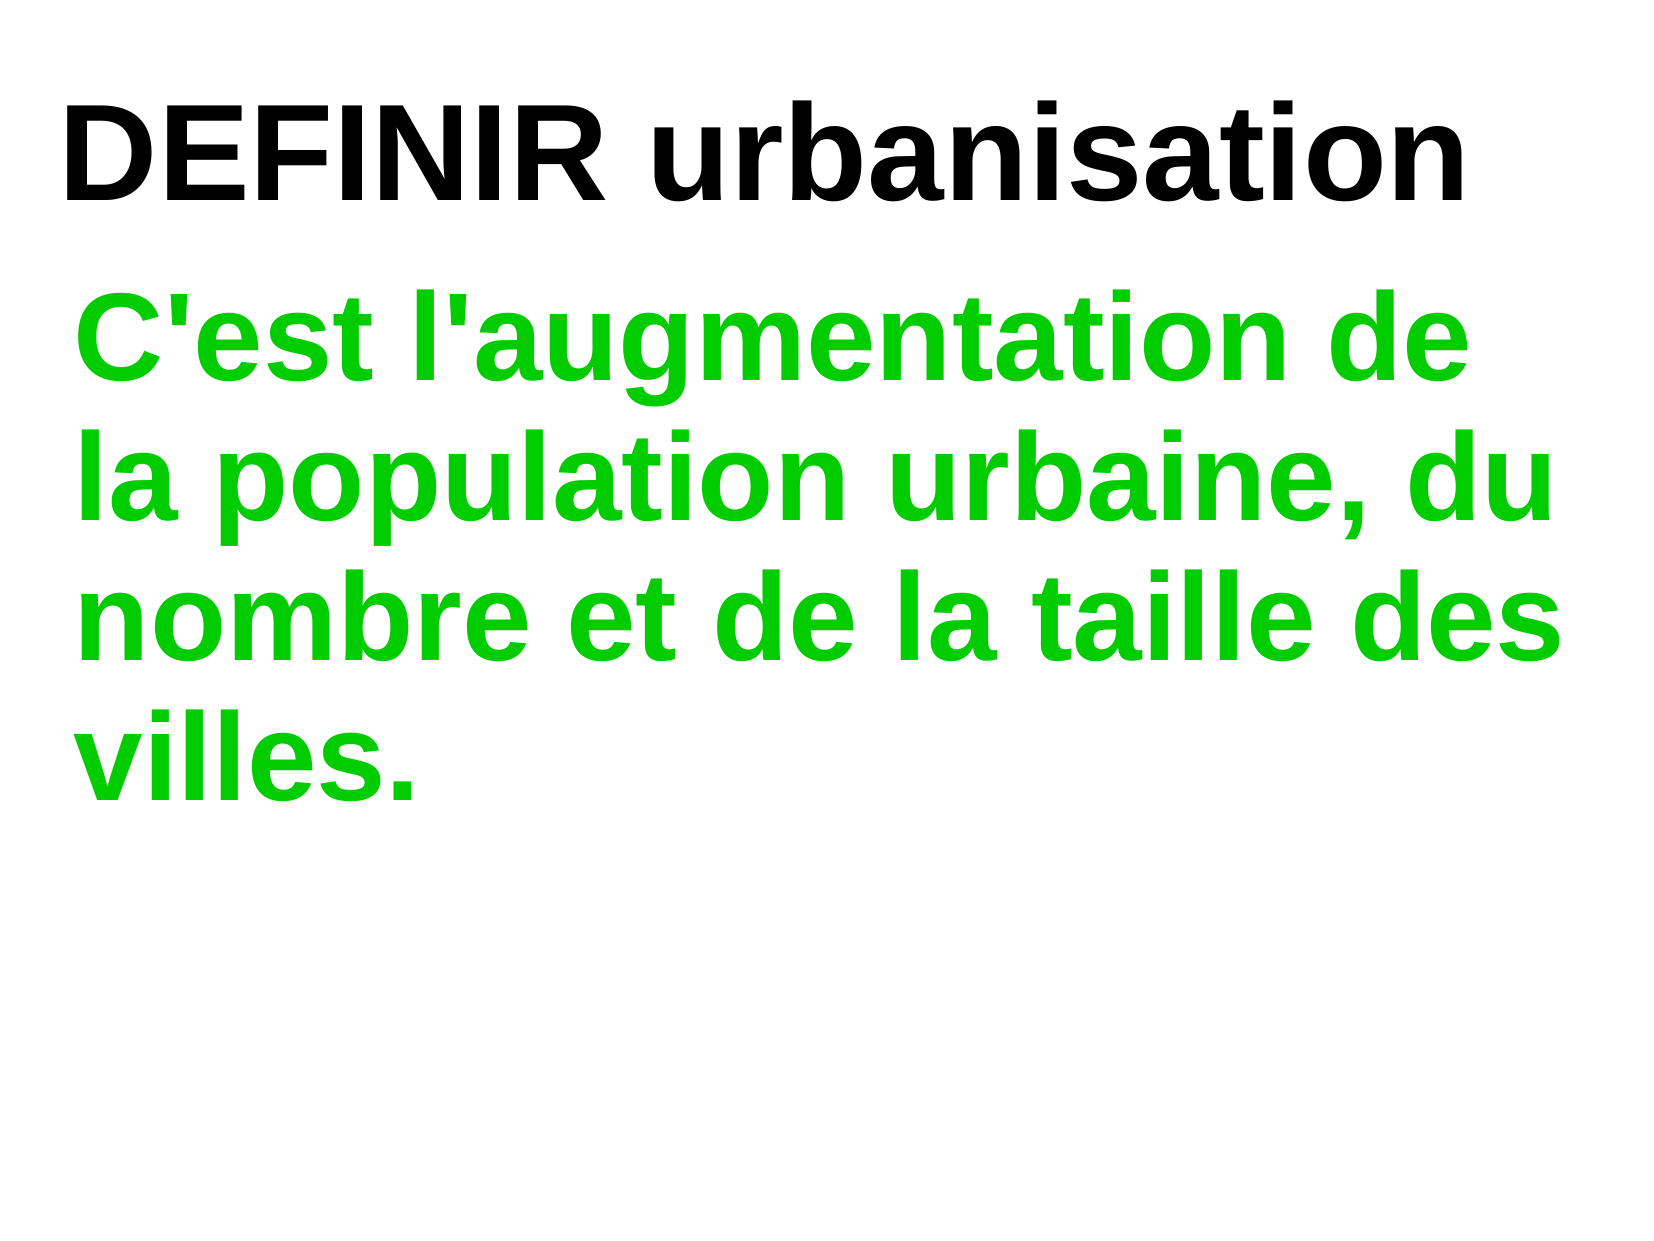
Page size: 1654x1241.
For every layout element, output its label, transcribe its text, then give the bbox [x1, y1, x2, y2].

title DEFINIR urbanisation [59, 49, 1571, 257]
text_box C'est l'augmentation de la population urbaine, du nombre et de la taille des villes. [59, 260, 1625, 835]
